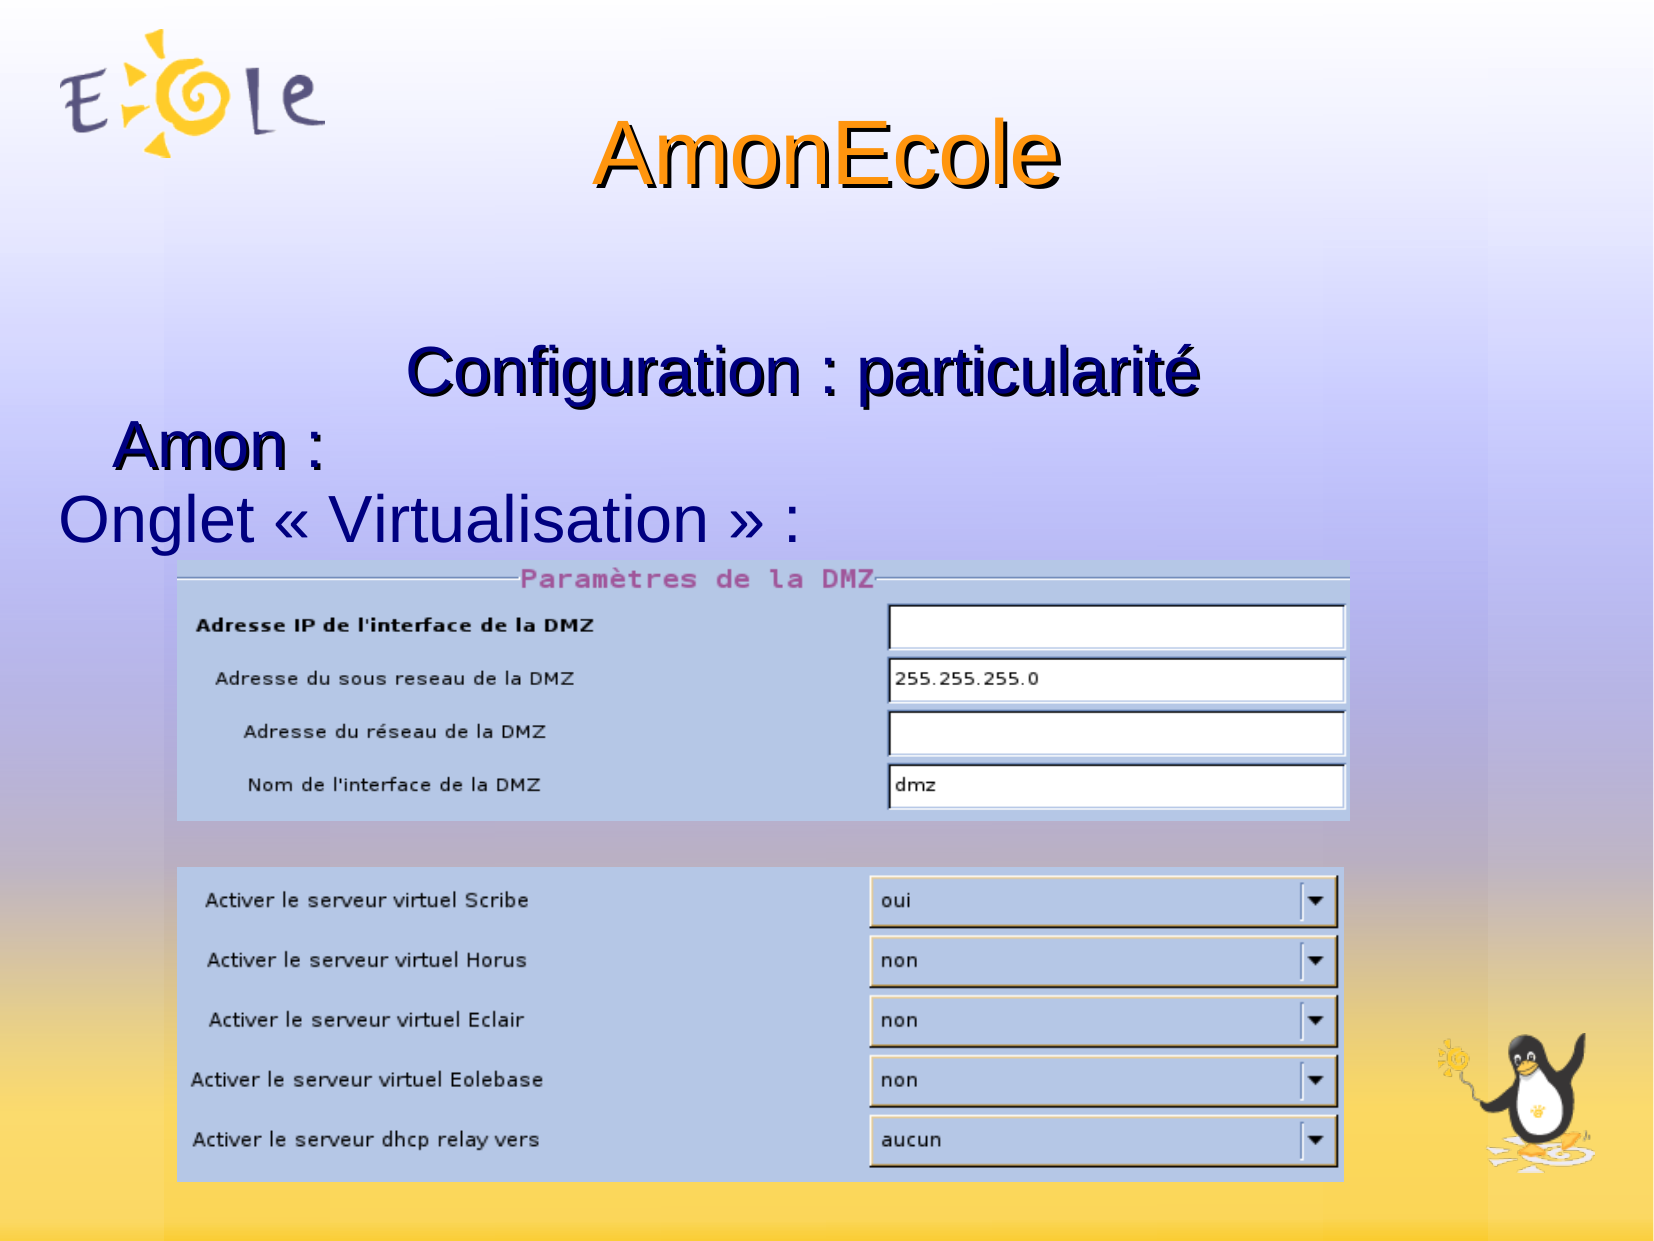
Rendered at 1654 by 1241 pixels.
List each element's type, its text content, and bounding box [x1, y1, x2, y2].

title AmonEcole [82, 49, 1571, 257]
picture [0, 0, 1654, 1241]
text_box Configuration : particularité Amon : Onglet « Virtualisation » : [59, 272, 1548, 767]
